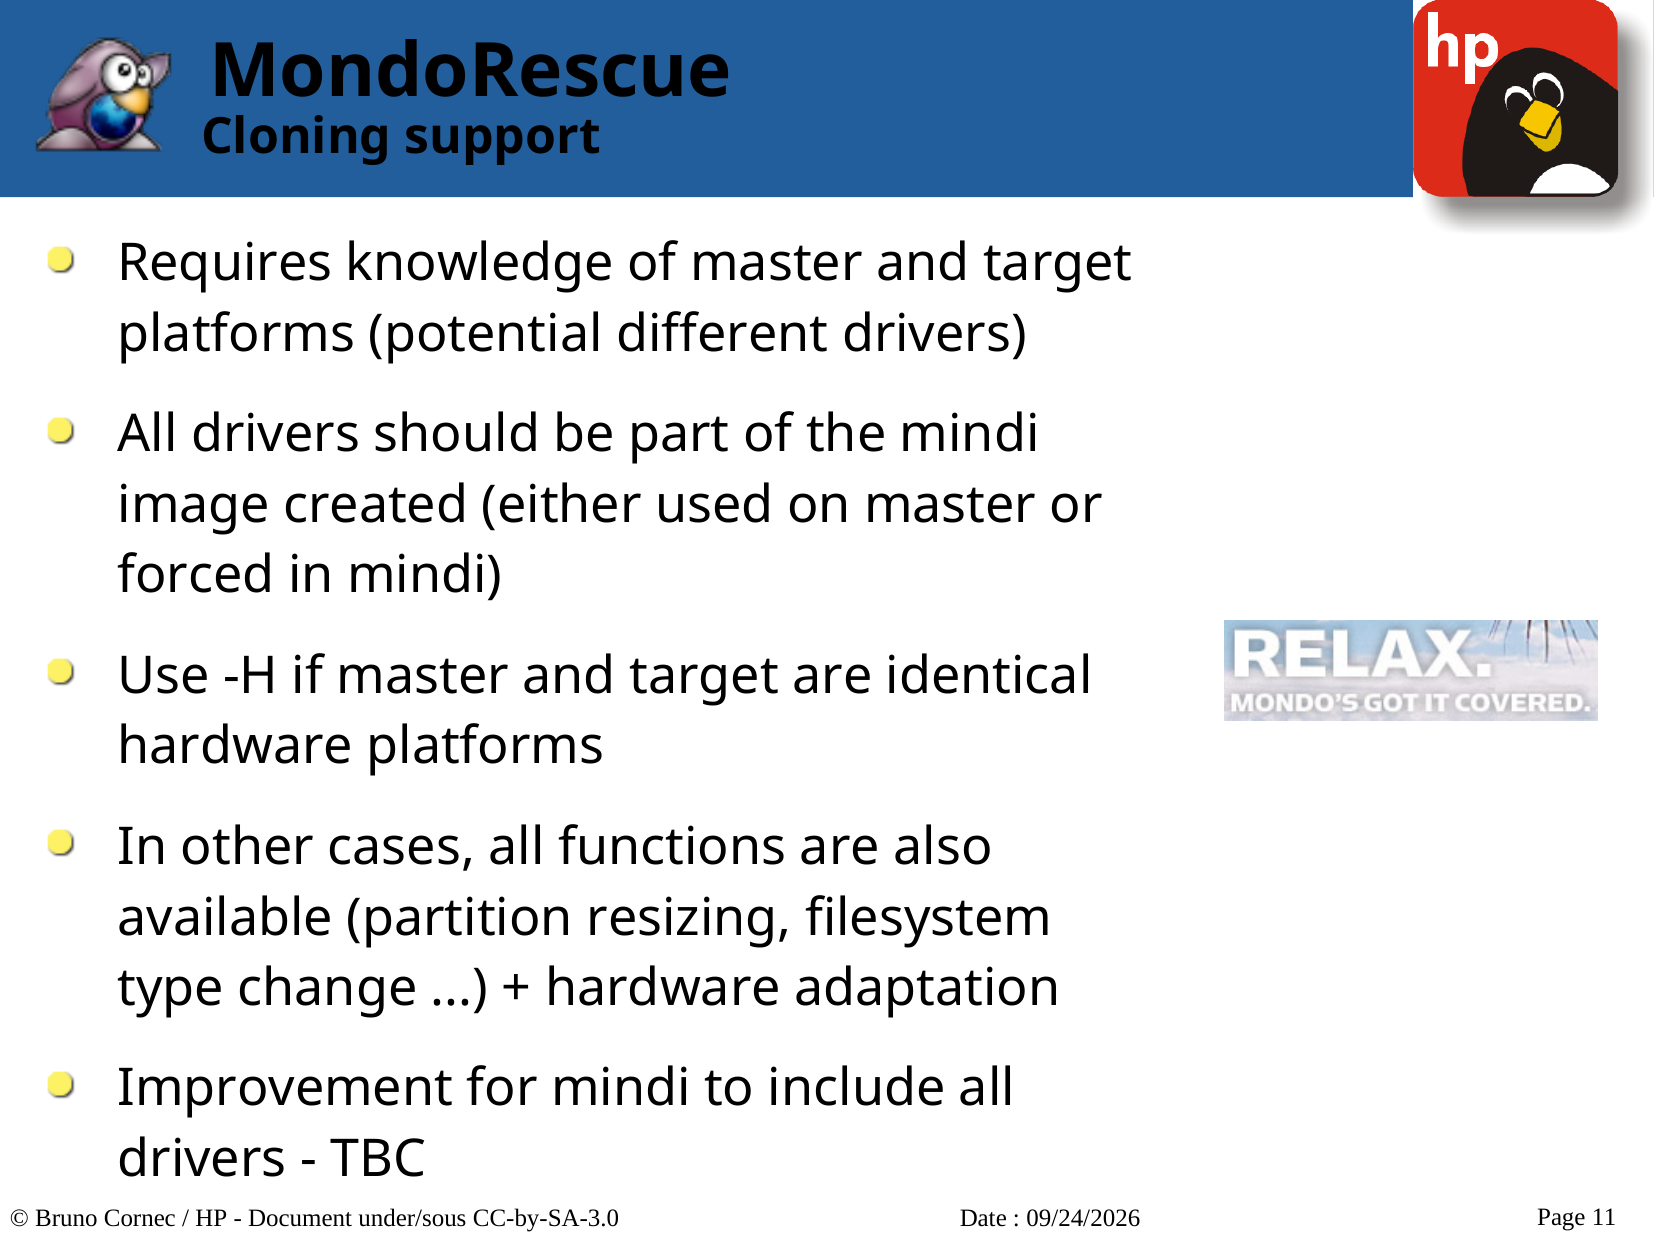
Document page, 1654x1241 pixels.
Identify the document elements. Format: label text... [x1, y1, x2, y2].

picture [1413, 0, 1654, 235]
title Cloning support [201, 32, 1190, 241]
list Requires knowledge of master and target platforms (potential different drivers) All drivers should be part of the mindi image created (either used on master or forced in mindi) Use -H if master and target are identical hardware platforms In other cases, all functions are also available (partition resizing, filesystem type change ...) + hardware adaptation Improvement for mindi to include all drivers - TBC [34, 224, 1138, 1188]
picture [1224, 620, 1598, 721]
picture [0, 0, 211, 199]
